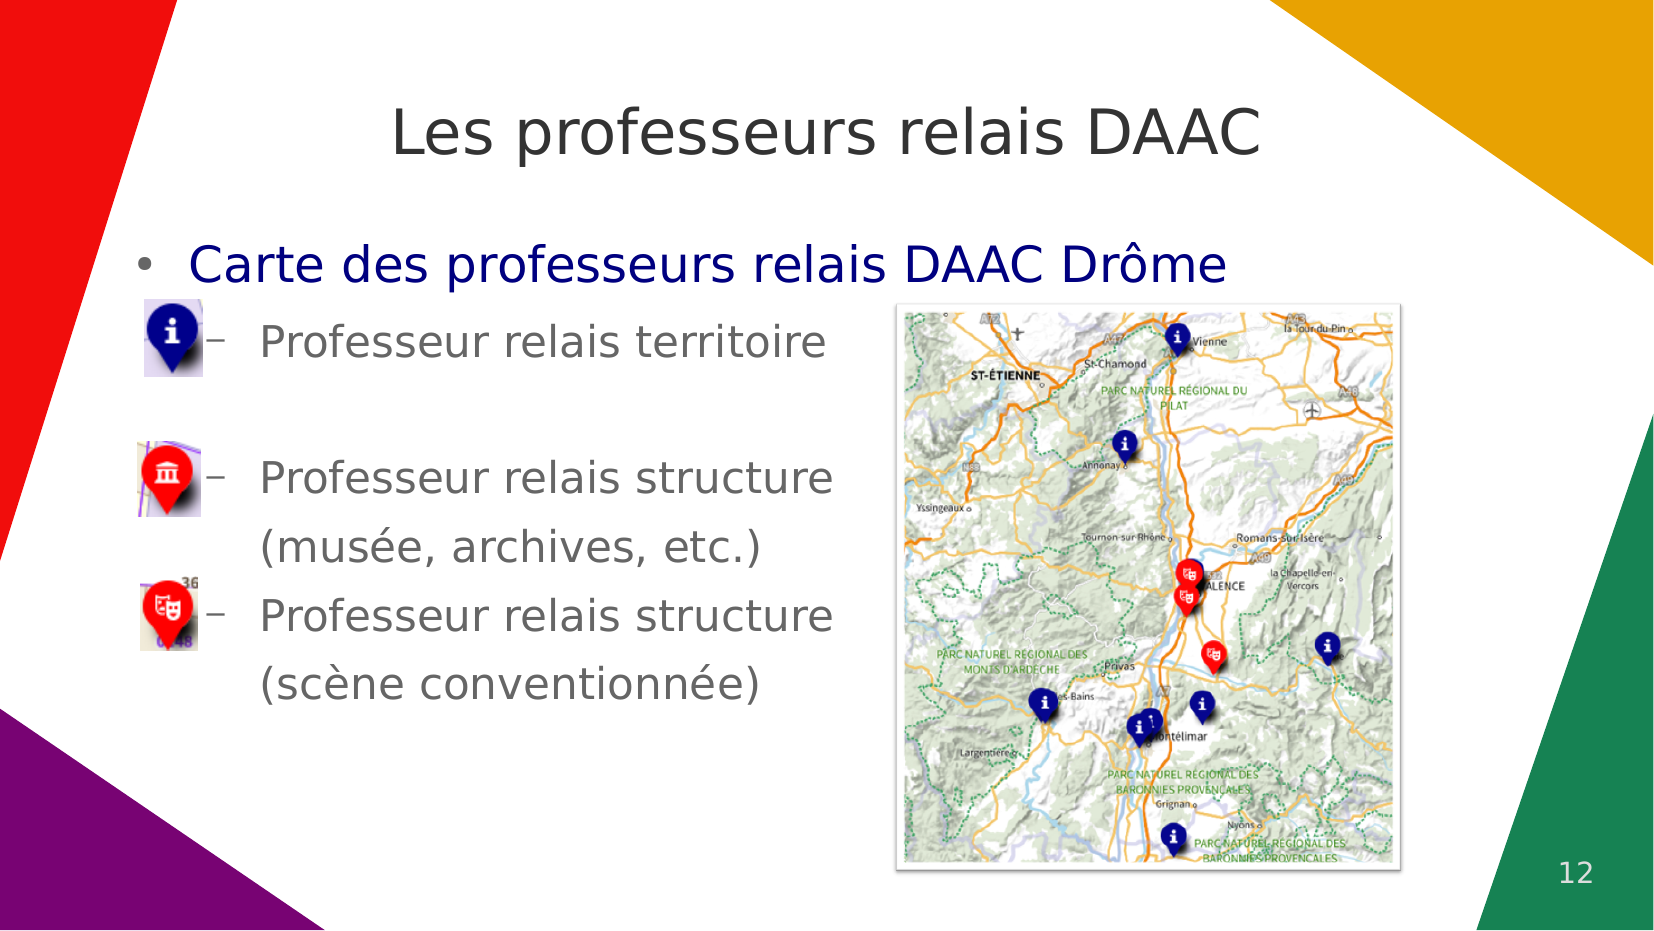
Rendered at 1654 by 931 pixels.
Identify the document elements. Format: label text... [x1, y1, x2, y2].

picture [144, 299, 203, 377]
list Carte des professeurs relais DAAC Drôme Professeur relais territoire Professeur relais structure (musée, archives, etc.) Professeur relais structure (scène conventionnée) [118, 236, 1536, 827]
picture [887, 298, 1407, 879]
picture [140, 576, 198, 651]
picture [137, 441, 201, 517]
title Les professeurs relais DAAC [118, 59, 1536, 207]
